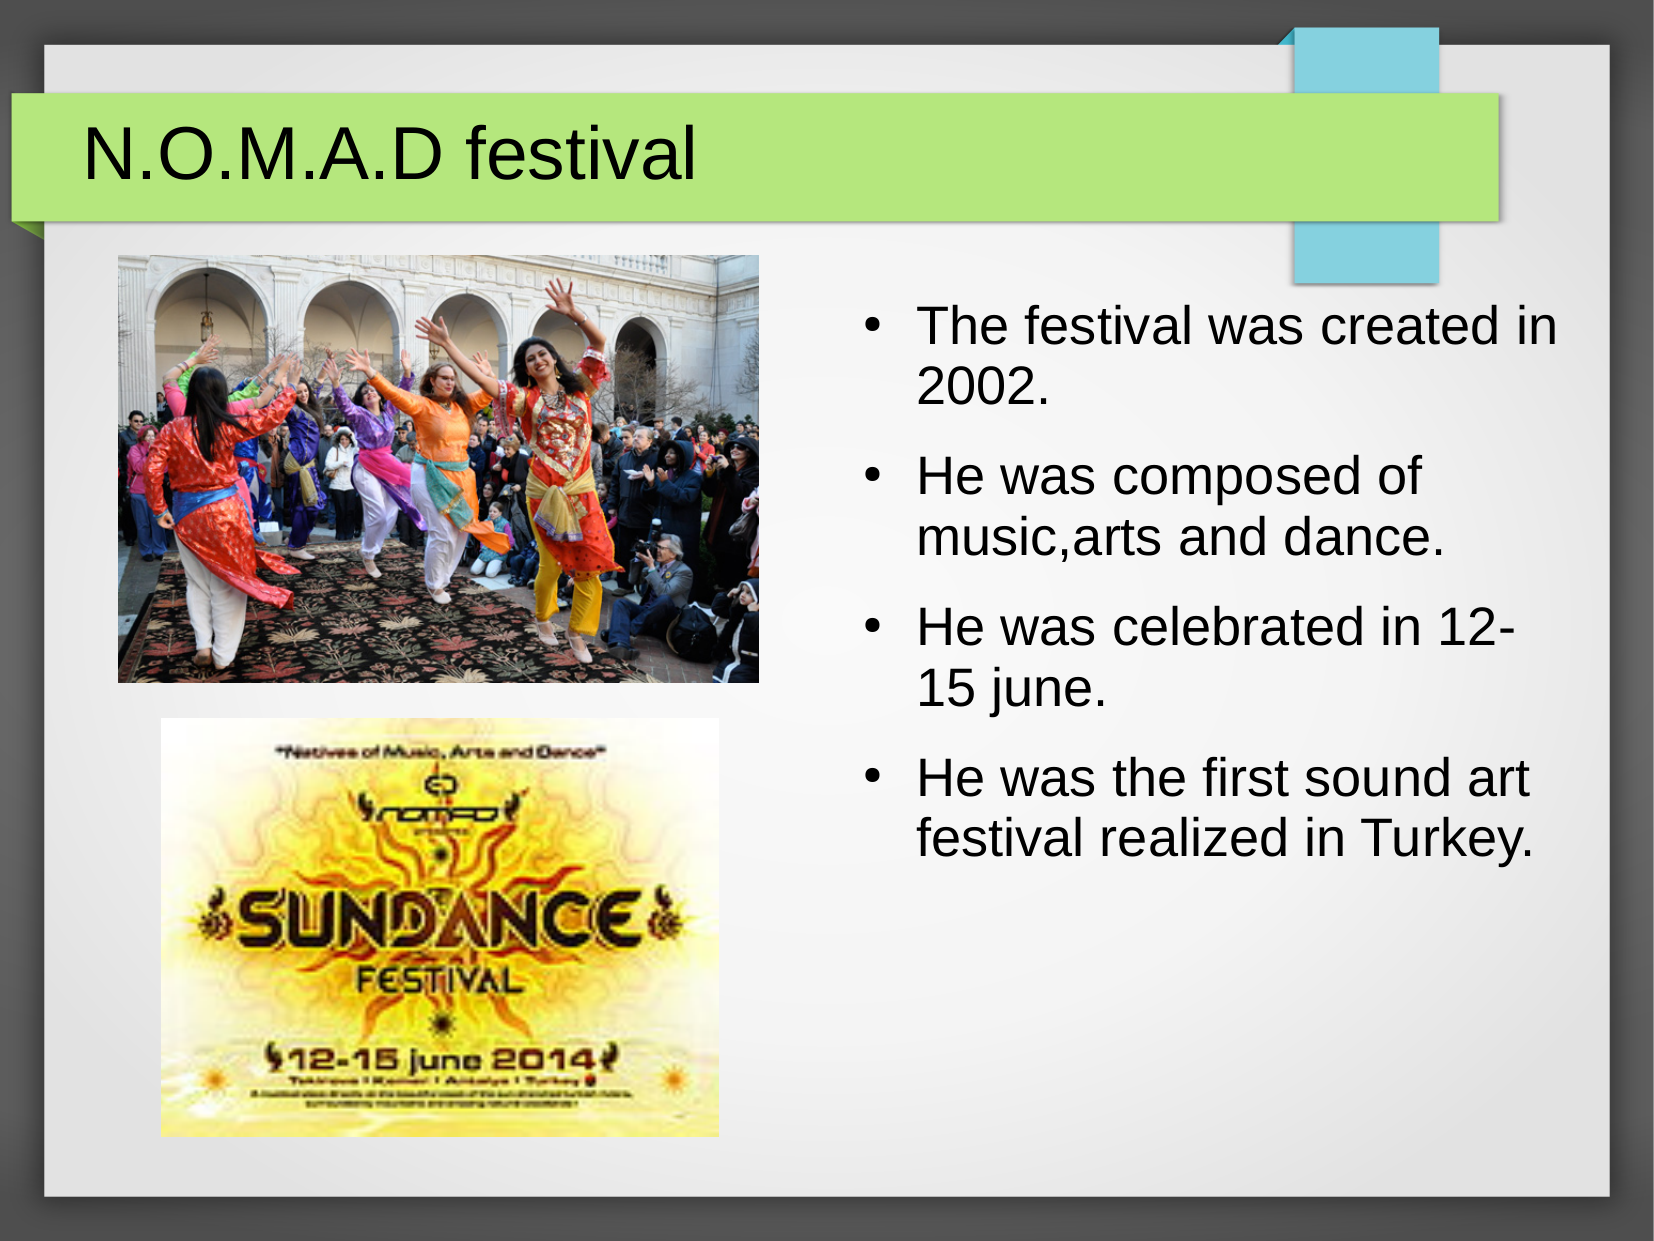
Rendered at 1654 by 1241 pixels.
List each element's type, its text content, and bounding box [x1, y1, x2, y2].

list The festival was created in 2002. He was composed of music,arts and dance. He was celebrated in 12-15 june. He was the first sound art festival realized in Turkey. [845, 295, 1572, 1015]
picture [0, 0, 1654, 1241]
title N.O.M.A.D festival [82, 94, 1264, 213]
